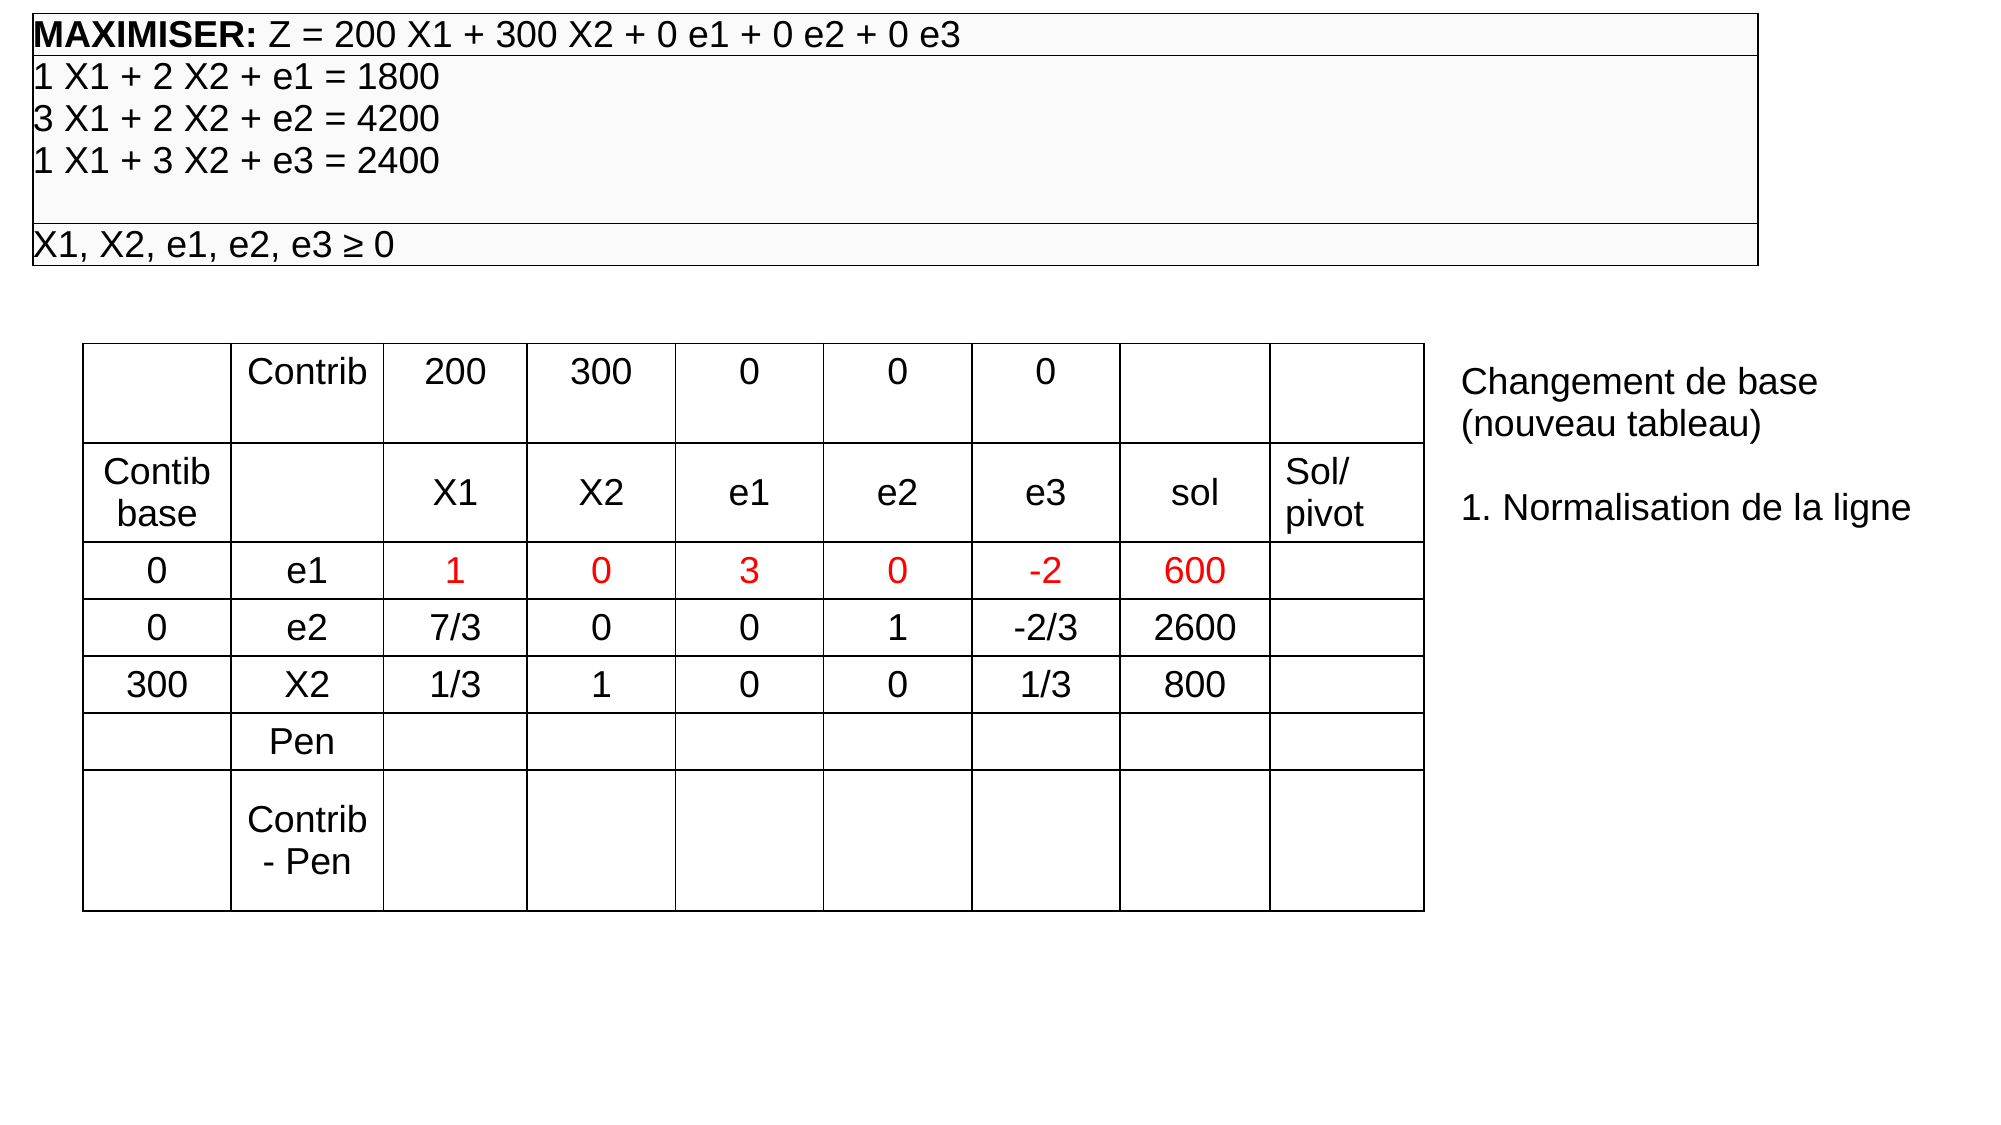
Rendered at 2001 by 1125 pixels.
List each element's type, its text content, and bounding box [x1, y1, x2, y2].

table_cell Contrib - Pen [232, 771, 383, 910]
table_header [1271, 344, 1423, 442]
table_cell [528, 714, 675, 769]
table_cell Sol/pivot [1271, 444, 1423, 541]
table_cell e3 [973, 444, 1119, 541]
table_cell Contib base [84, 444, 230, 541]
table_cell -2/3 [973, 600, 1119, 655]
table_cell 0 [676, 657, 823, 712]
table_cell -2 [973, 543, 1119, 598]
table_cell [973, 771, 1119, 910]
table_cell [1121, 714, 1269, 769]
table_cell [1121, 771, 1269, 910]
table_cell [973, 714, 1119, 769]
table_cell e2 [232, 600, 383, 655]
table_cell 0 [528, 600, 675, 655]
table_cell 0 [84, 543, 230, 598]
table_cell [84, 714, 230, 769]
table_header 0 [676, 344, 823, 442]
table_cell 3 [676, 543, 823, 598]
table_cell e1 [676, 444, 823, 541]
table_cell [84, 771, 230, 910]
table_cell 0 [84, 600, 230, 655]
table_header [84, 344, 230, 442]
table_cell 0 [528, 543, 675, 598]
table_cell 1/3 [384, 657, 526, 712]
table_cell 7/3 [384, 600, 526, 655]
table_cell X1, X2, e1, e2, e3 ≥ 0 [34, 224, 1757, 265]
table_cell 1/3 [973, 657, 1119, 712]
table_header 200 [384, 344, 526, 442]
table_cell 1 [384, 543, 526, 598]
table_header Contrib [232, 344, 383, 442]
table_cell 1 [824, 600, 971, 655]
table_cell X1 [384, 444, 526, 541]
table_cell 0 [676, 600, 823, 655]
table_header MAXIMISER: Z = 200 X1 + 300 X2 + 0 e1 + 0 e2 + 0 e3 [34, 14, 1757, 55]
table_cell [384, 714, 526, 769]
table_cell X2 [528, 444, 675, 541]
table_cell 2600 [1121, 600, 1269, 655]
table_cell [676, 771, 823, 910]
table_cell 0 [824, 657, 971, 712]
table_cell [824, 771, 971, 910]
table_header 0 [973, 344, 1119, 442]
table_cell [1271, 543, 1423, 598]
table_cell [232, 444, 383, 541]
table_cell sol [1121, 444, 1269, 541]
table_cell 1 X1 + 2 X2 + e1 = 1800 3 X1 + 2 X2 + e2 = 4200 1 X1 + 3 X2 + e3 = 2400 [34, 56, 1757, 223]
table_cell [676, 714, 823, 769]
table_cell 800 [1121, 657, 1269, 712]
table_cell [1271, 771, 1423, 910]
table_cell 0 [824, 543, 971, 598]
table_cell X2 [232, 657, 383, 712]
table_cell 600 [1121, 543, 1269, 598]
table_cell Pen [232, 714, 383, 769]
table_header 0 [824, 344, 971, 442]
table_header [1121, 344, 1269, 442]
table_cell [1271, 600, 1423, 655]
table_cell 300 [84, 657, 230, 712]
table_cell [824, 714, 971, 769]
table_cell [1271, 714, 1423, 769]
table_cell [528, 771, 675, 910]
table_cell [384, 771, 526, 910]
table_cell [1271, 657, 1423, 712]
table_cell 1 [528, 657, 675, 712]
text_box Changement de base (nouveau tableau) 1. Normalisation de la ligne [1446, 352, 1988, 901]
table_cell e1 [232, 543, 383, 598]
table_cell e2 [824, 444, 971, 541]
table_header 300 [528, 344, 675, 442]
